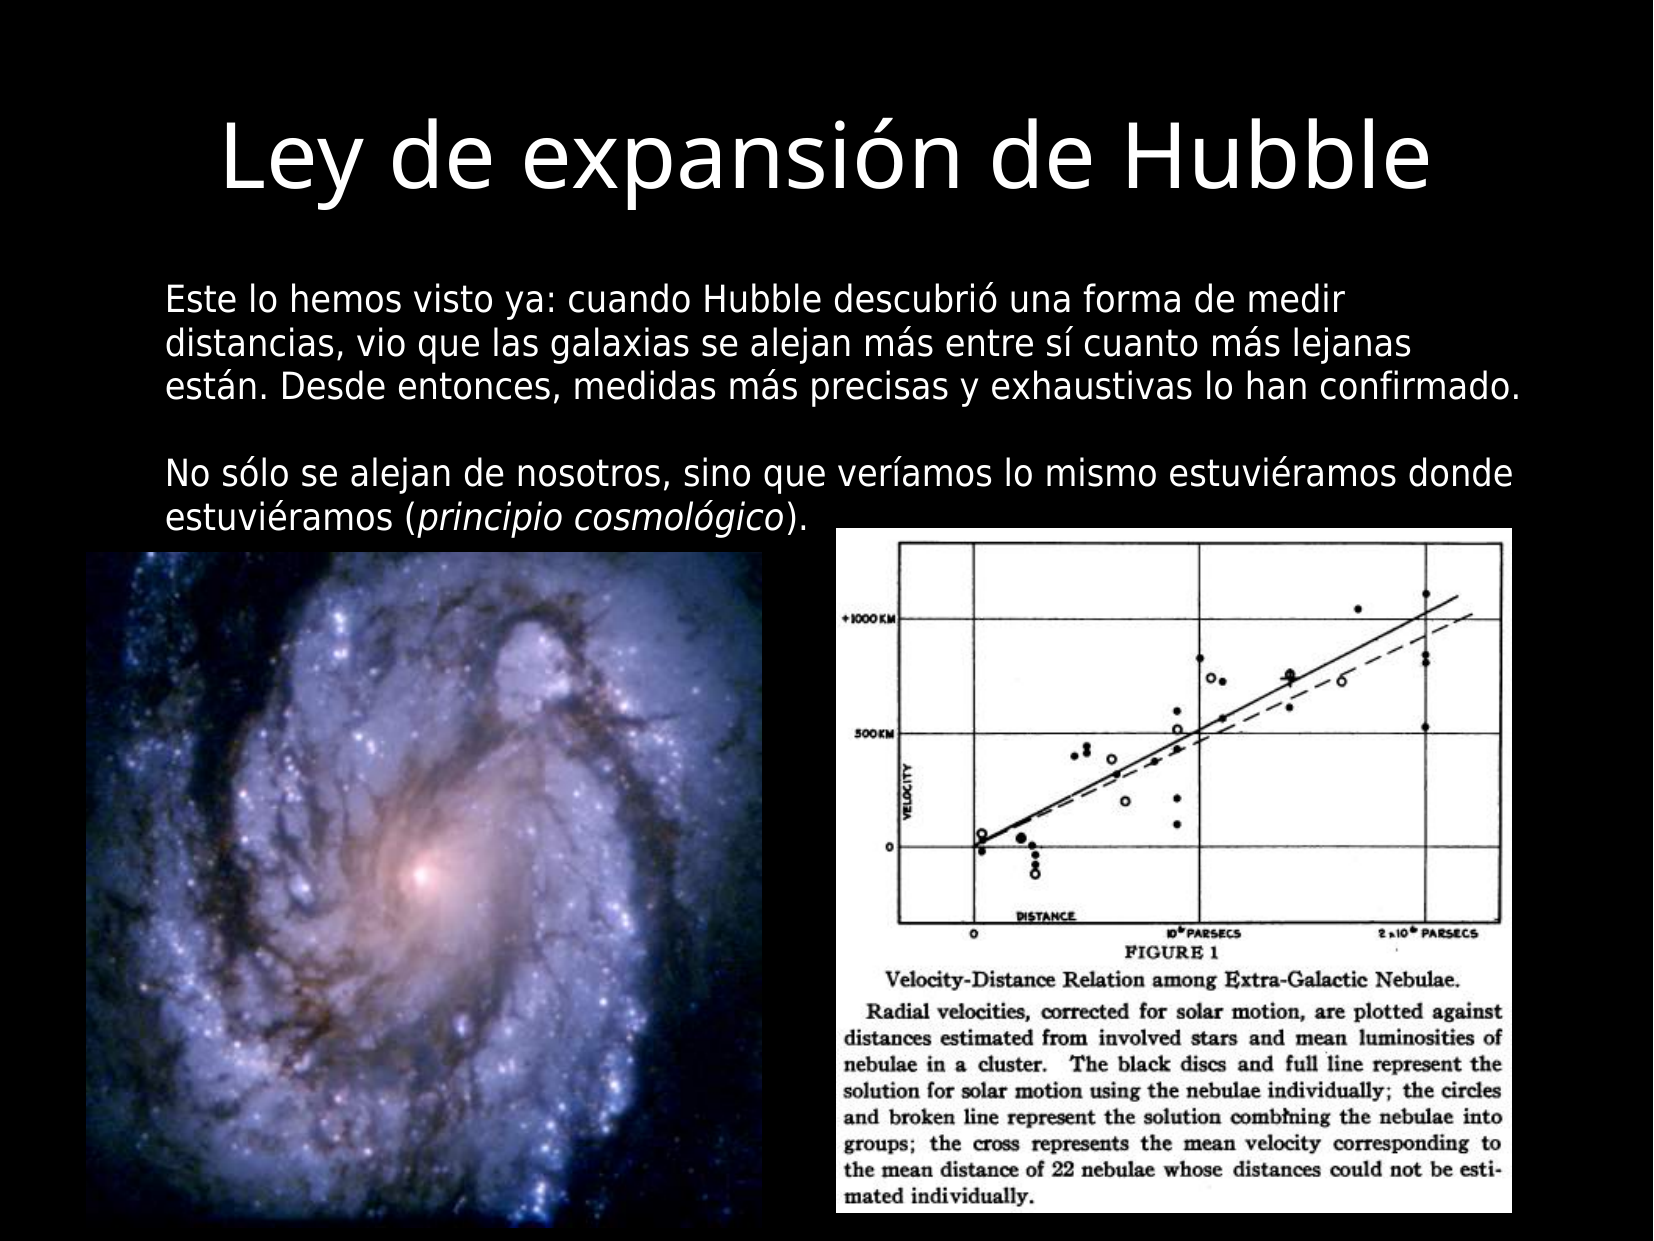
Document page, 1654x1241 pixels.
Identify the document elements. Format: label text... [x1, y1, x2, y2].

picture [86, 552, 762, 1228]
text_box Este lo hemos visto ya: cuando Hubble descubrió una forma de medir distancias, vio que las galaxias se alejan más entre sí cuanto más lejanas están. Desde entonces, medidas más precisas y exhaustivas lo han confirmado. No sólo se alejan de nosotros, sino que veríamos lo mismo estuviéramos donde estuviéramos (principio cosmológico). [150, 270, 1538, 547]
picture [836, 547, 1512, 1213]
title Ley de expansión de Hubble [82, 56, 1571, 250]
